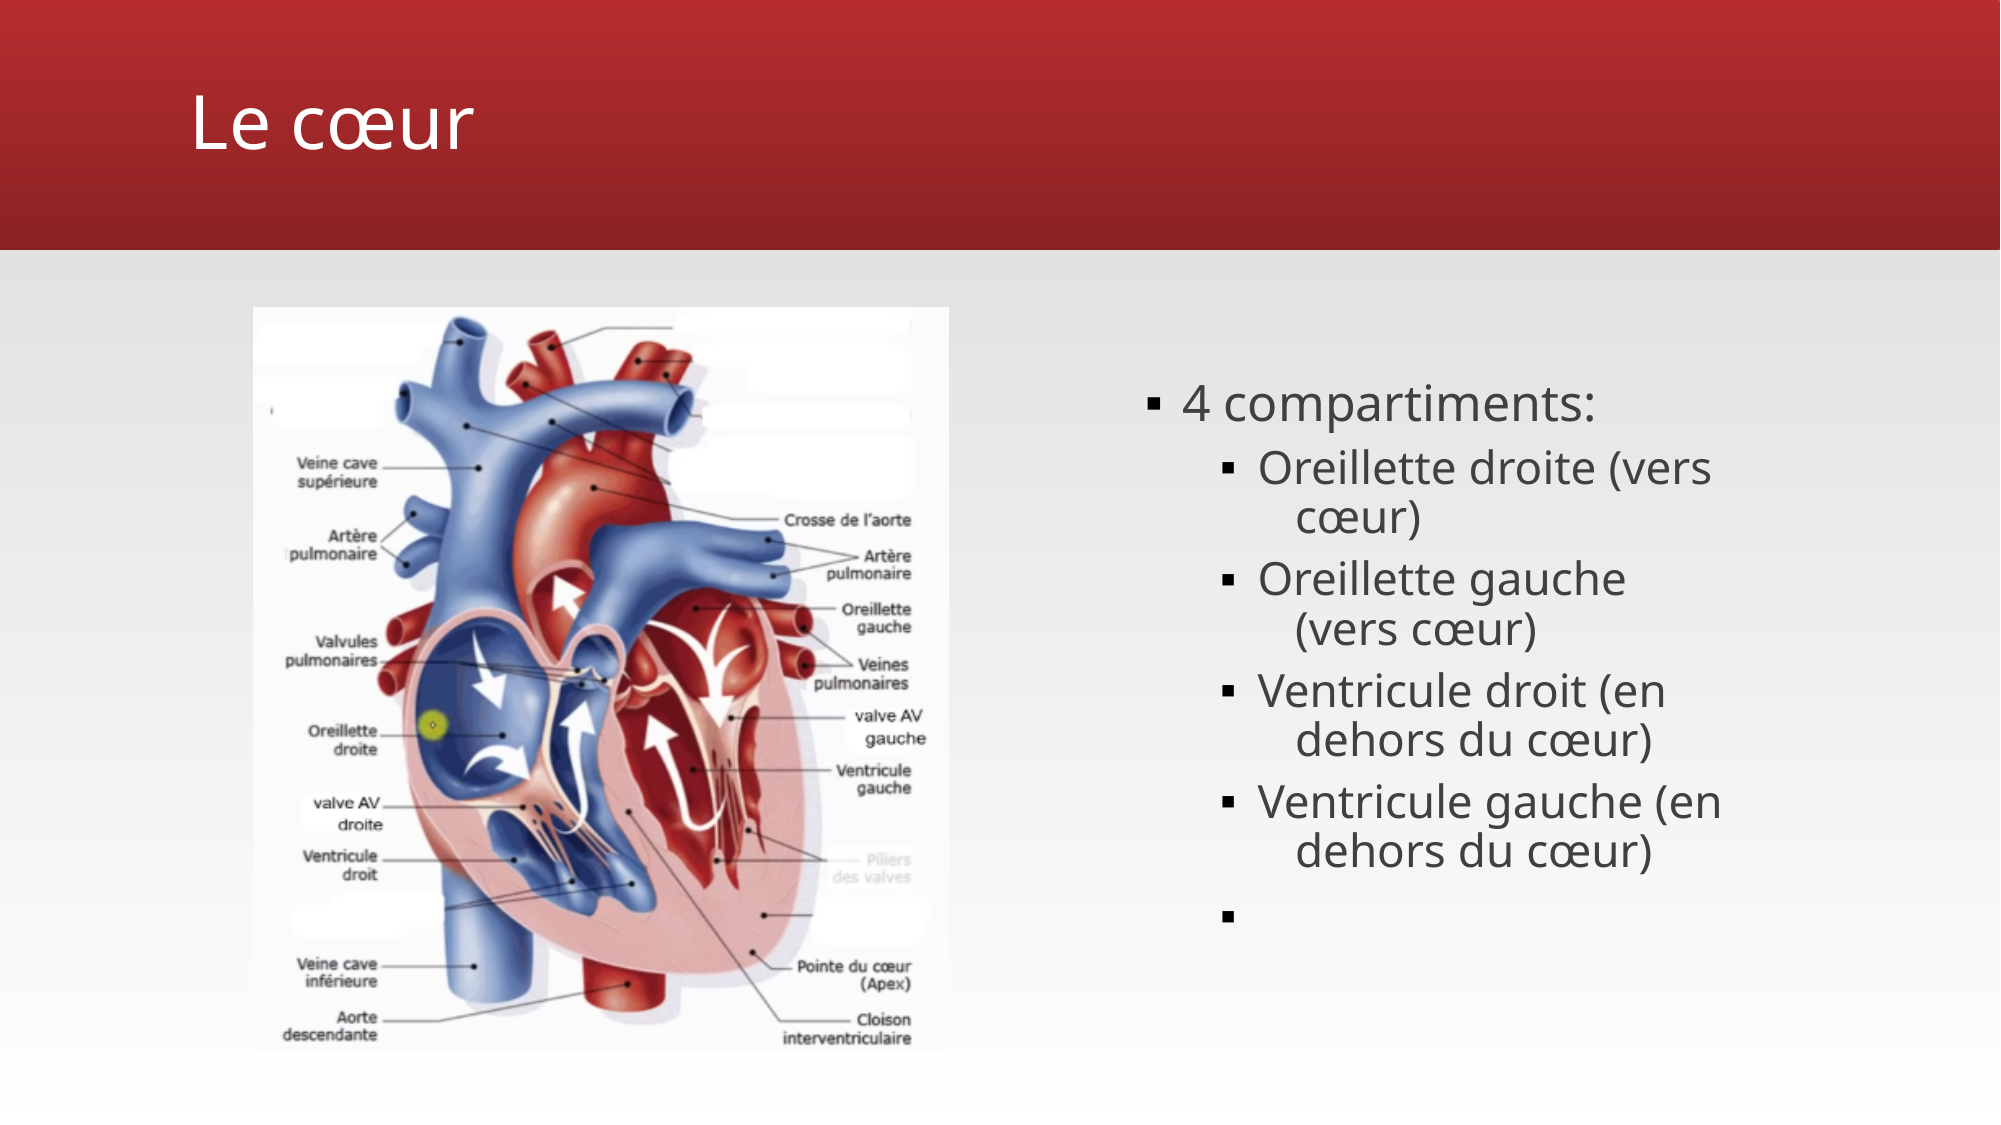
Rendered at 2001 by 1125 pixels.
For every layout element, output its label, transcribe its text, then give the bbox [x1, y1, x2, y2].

title Le cœur [174, 16, 1825, 234]
picture [253, 307, 949, 1058]
list 4 compartiments: Oreillette droite (vers cœur) Oreillette gauche (vers cœur) Ventricule droit (en dehors du cœur) Ventricule gauche (en dehors du cœur) [1129, 370, 1751, 953]
